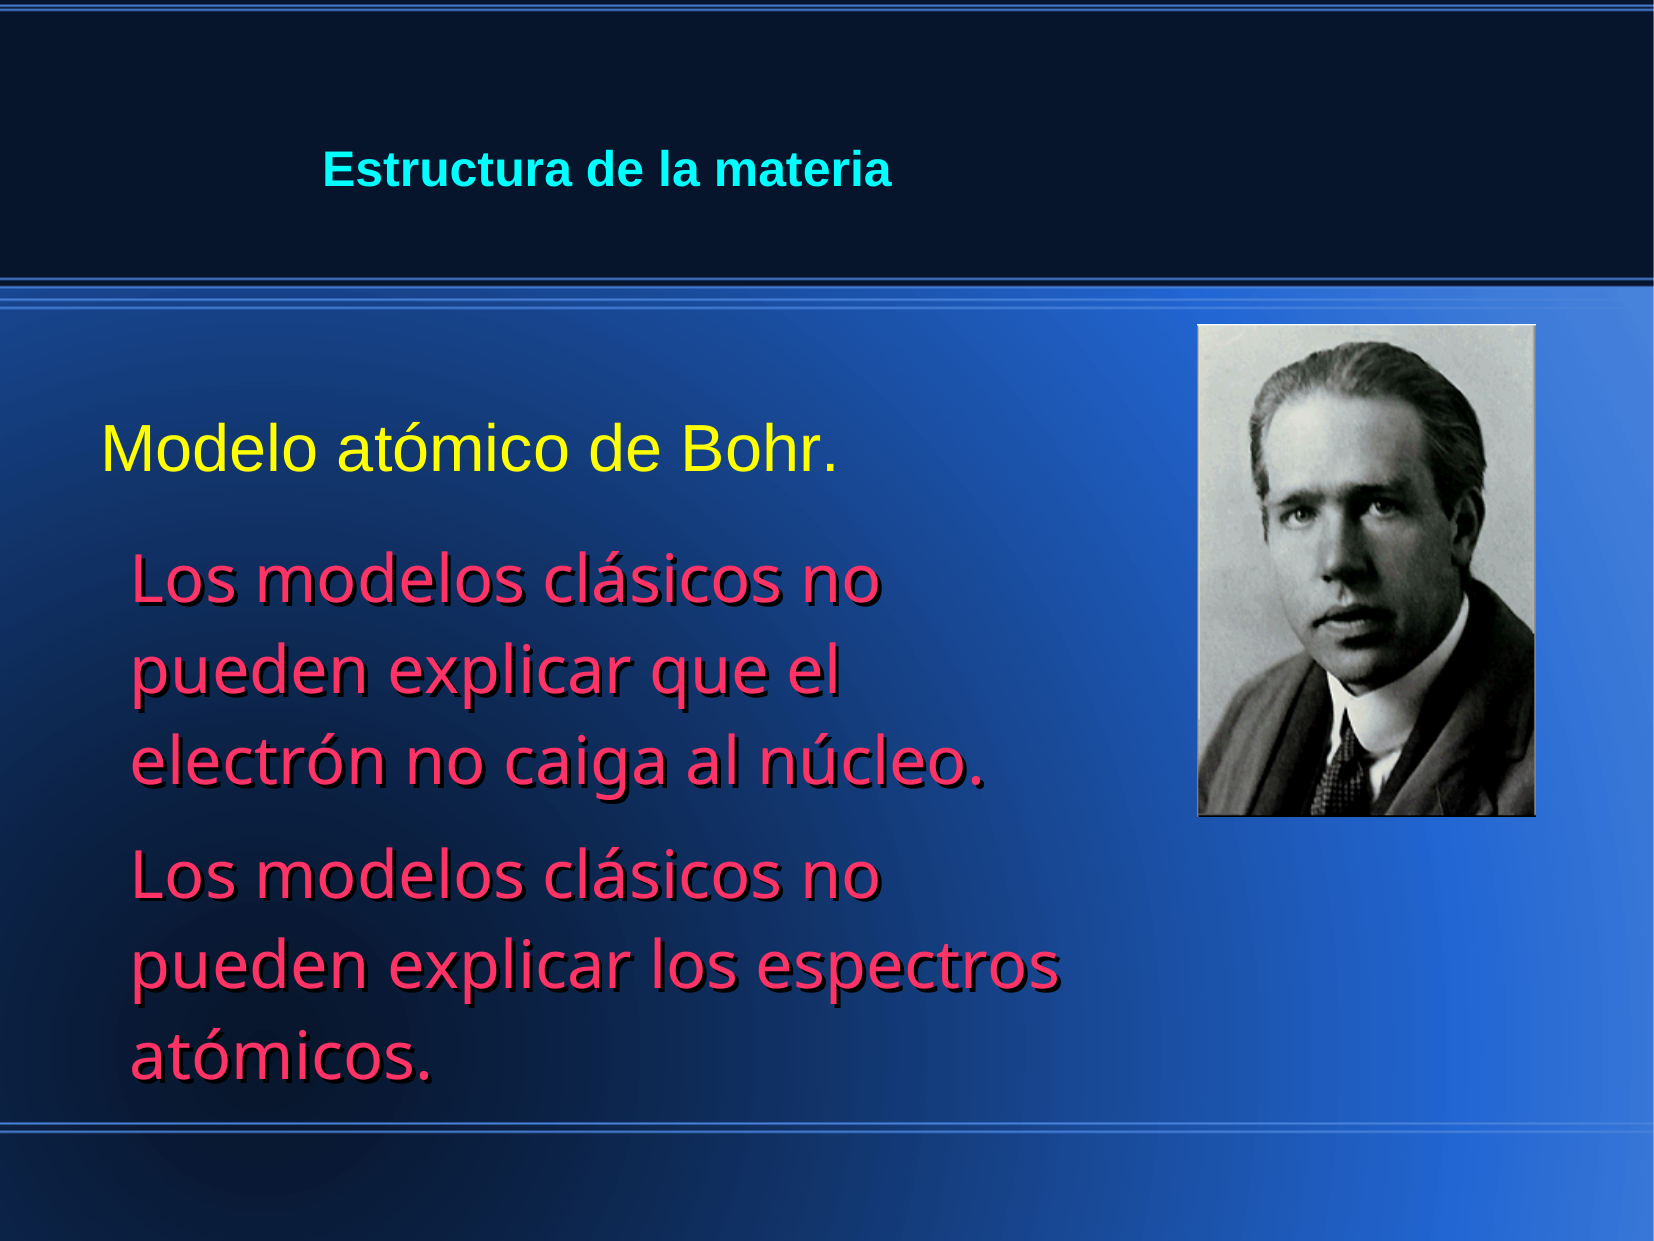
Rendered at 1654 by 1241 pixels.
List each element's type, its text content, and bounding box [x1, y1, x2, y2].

title Estructura de la materia [32, 118, 1182, 220]
text_box Los modelos clásicos no pueden explicar los espectros atómicos. [59, 826, 1093, 1063]
text_box Los modelos clásicos no pueden explicar que el electrón no caiga al núcleo. [59, 531, 1093, 798]
picture [0, 0, 1654, 1241]
list Modelo atómico de Bohr. [29, 306, 1595, 562]
